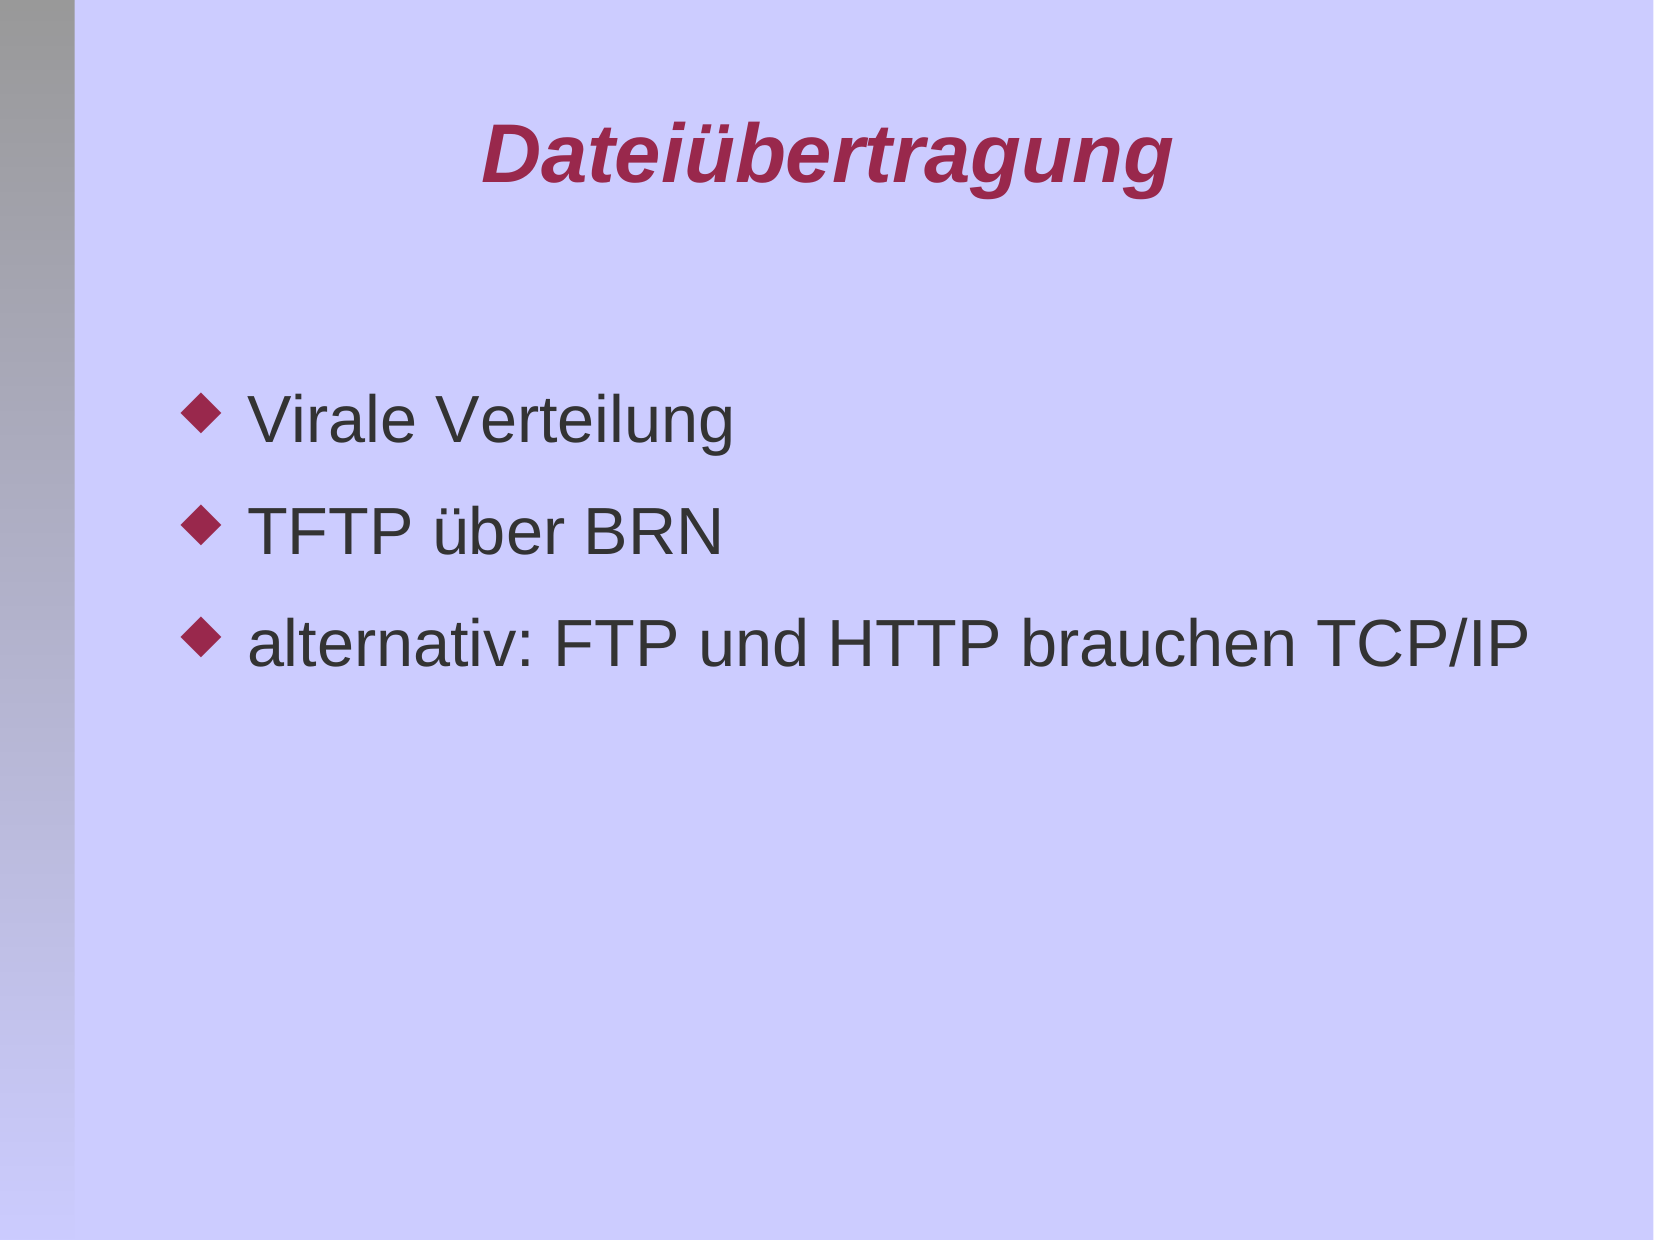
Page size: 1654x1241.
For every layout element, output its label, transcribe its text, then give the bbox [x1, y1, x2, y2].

list Virale Verteilung TFTP über BRN alternativ: FTP und HTTP brauchen TCP/IP [152, 344, 1534, 1127]
title Dateiübertragung [121, 49, 1534, 257]
